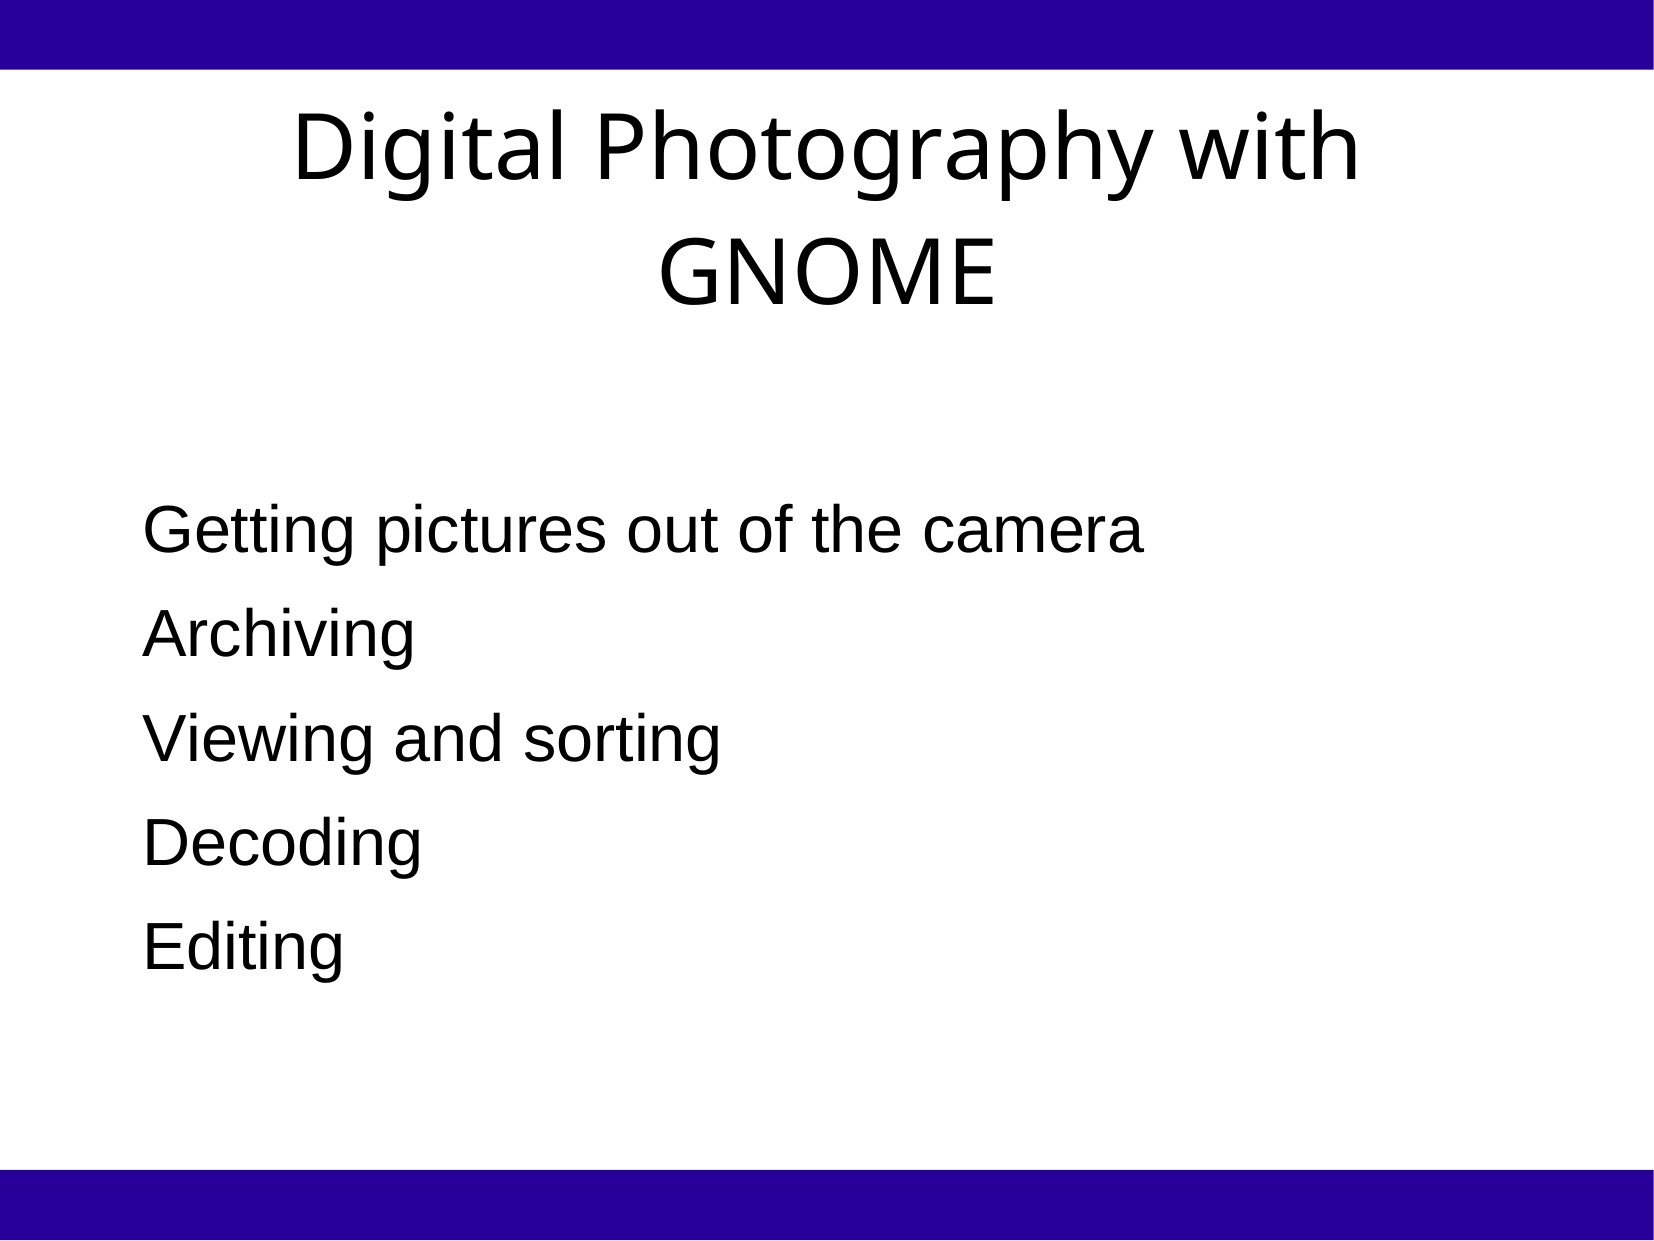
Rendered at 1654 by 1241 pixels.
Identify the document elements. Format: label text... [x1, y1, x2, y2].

list Getting pictures out of the camera Archiving Viewing and sorting Decoding Editing [124, 491, 1534, 1127]
title Digital Photography with GNOME [121, 99, 1534, 314]
